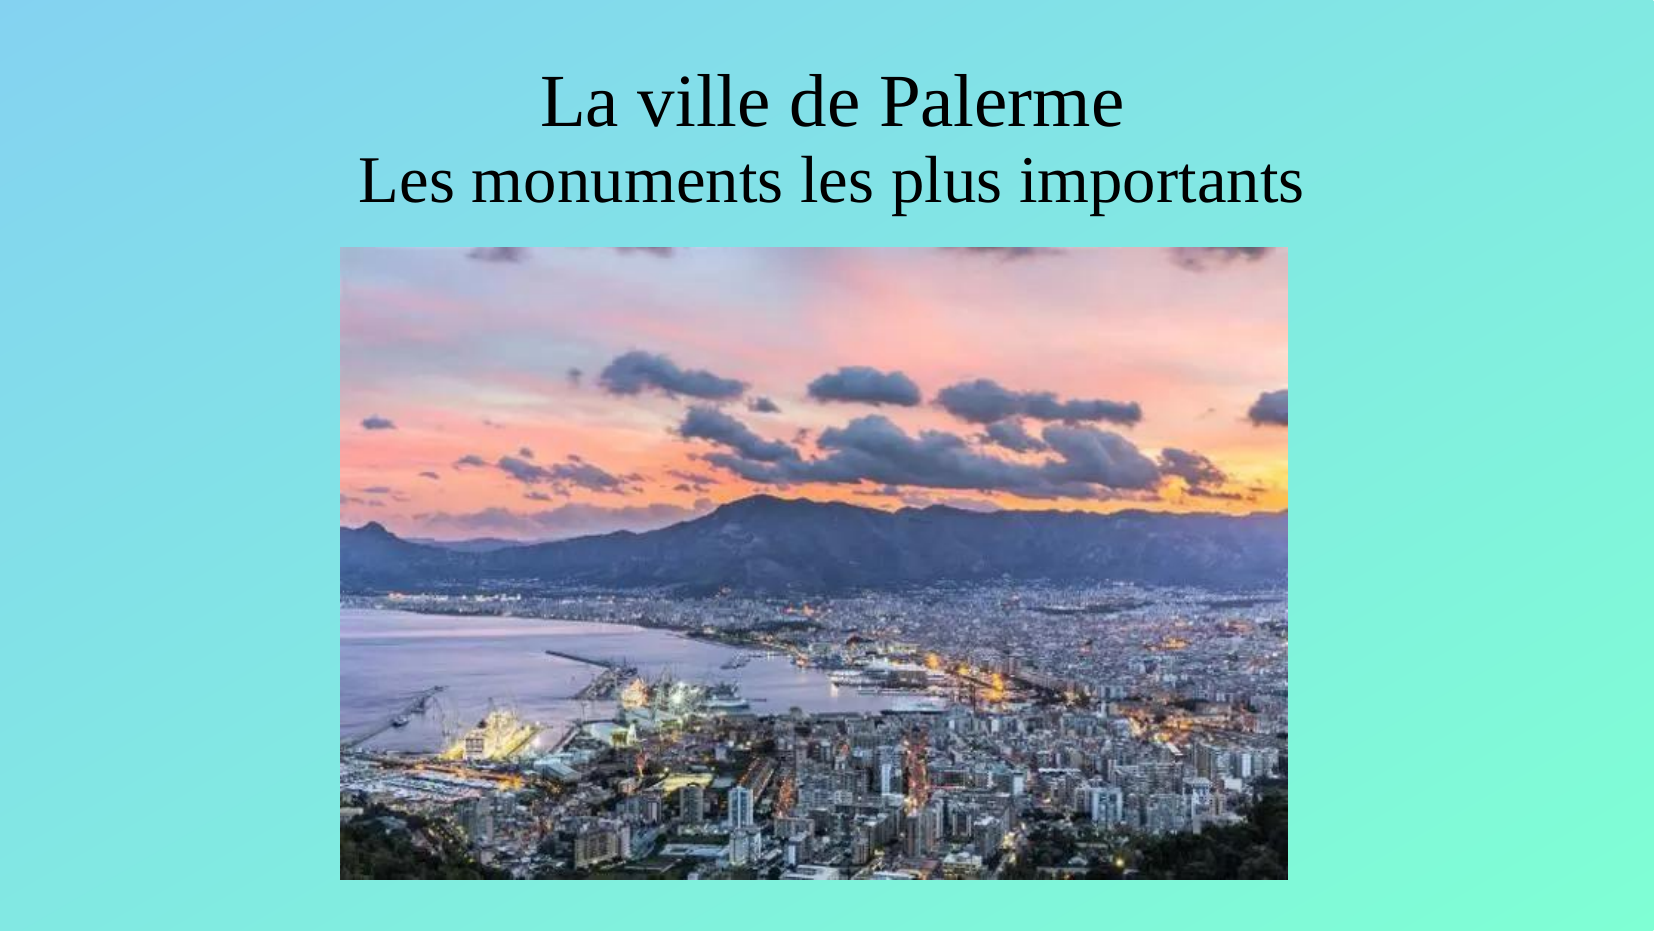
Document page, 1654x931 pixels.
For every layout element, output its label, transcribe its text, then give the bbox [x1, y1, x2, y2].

title La ville de Palerme Les monuments les plus importants [88, 44, 1577, 233]
picture [340, 247, 1288, 880]
